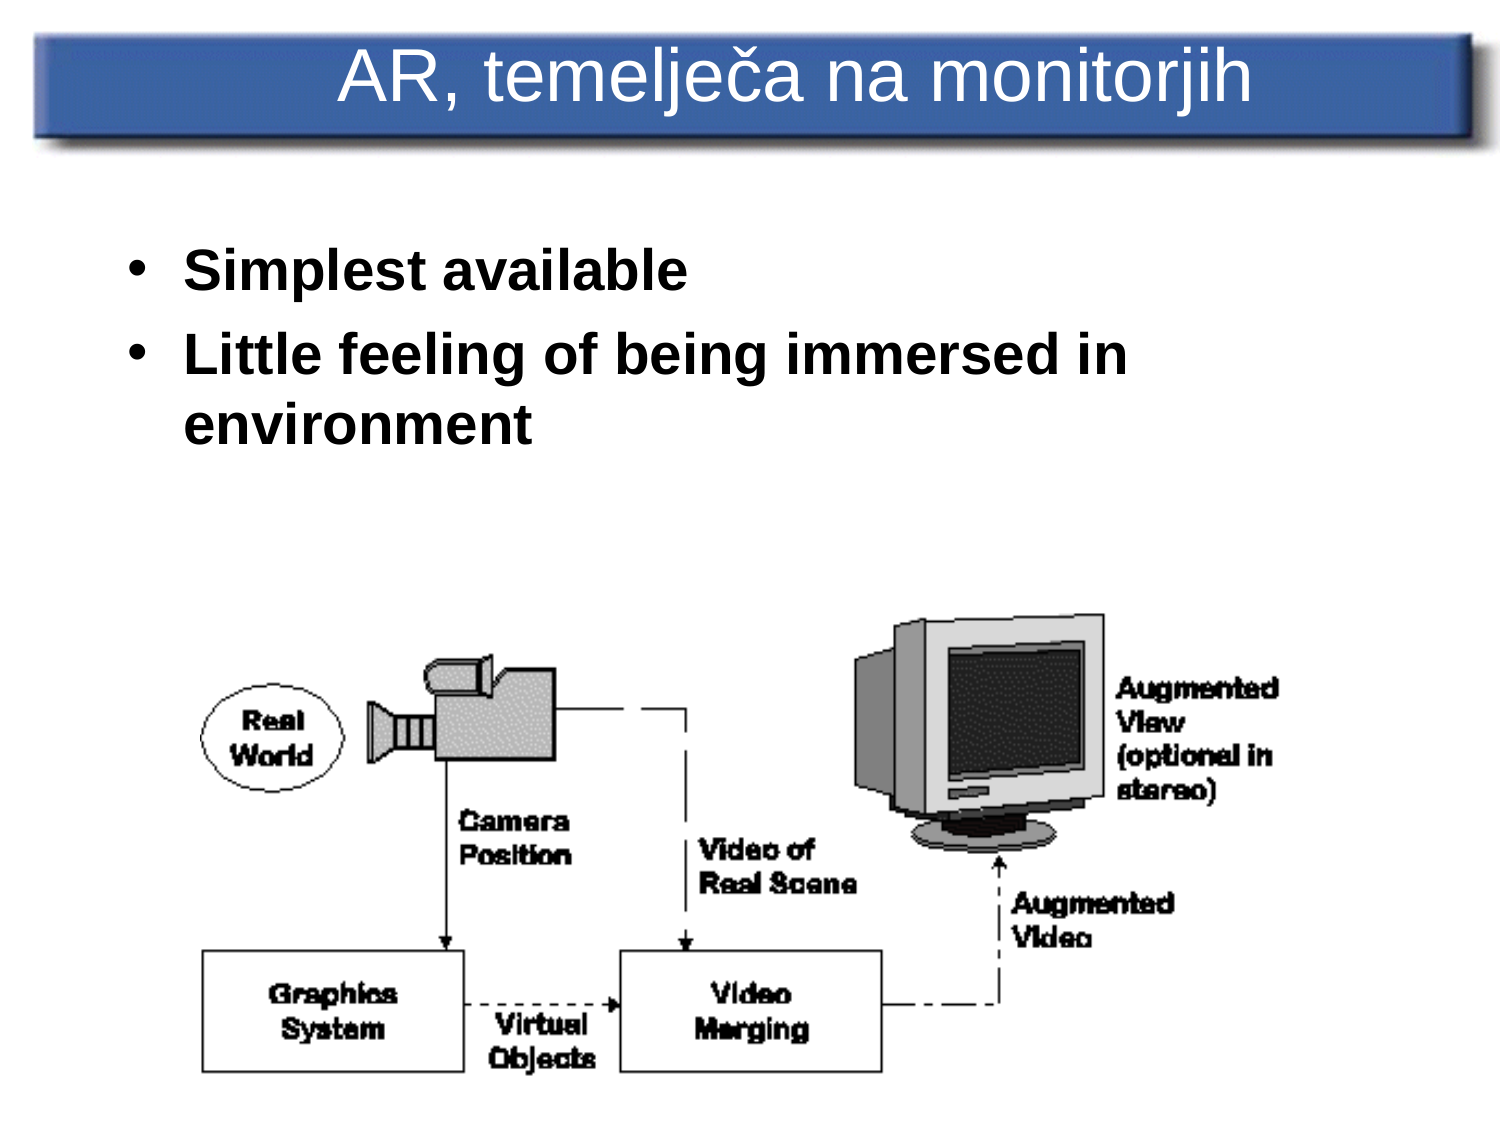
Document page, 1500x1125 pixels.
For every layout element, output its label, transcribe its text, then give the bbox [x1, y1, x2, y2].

title AR, temelječa na monitorjih [92, 31, 1500, 126]
picture [200, 612, 1288, 1078]
picture [32, 30, 1500, 158]
list Simplest available Little feeling of being immersed in environment [112, 224, 1388, 538]
